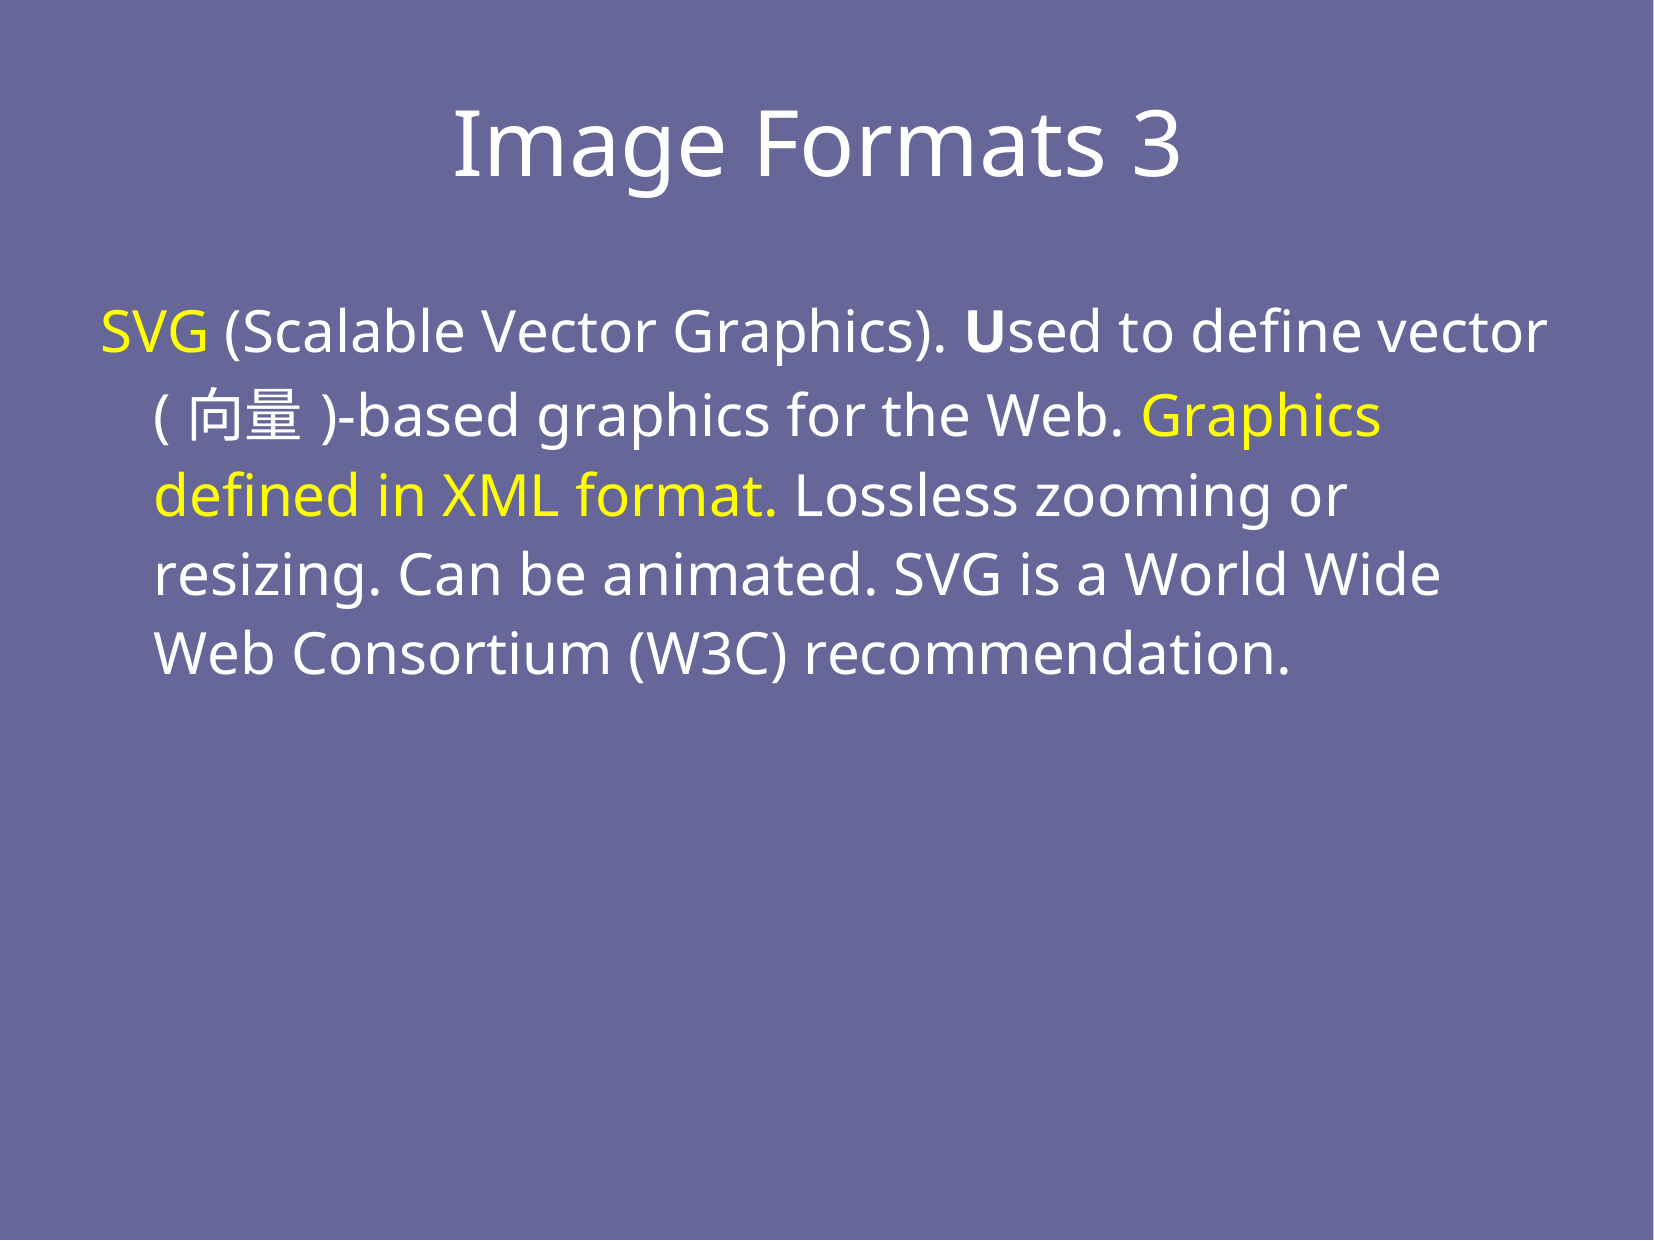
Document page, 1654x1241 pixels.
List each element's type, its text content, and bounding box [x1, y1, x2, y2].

title Image Formats 3 [112, 37, 1525, 245]
list SVG (Scalable Vector Graphics). Used to define vector (向量)-based graphics for the Web. Graphics defined in XML format. Lossless zooming or resizing. Can be animated. SVG is a World Wide Web Consortium (W3C) recommendation. [82, 290, 1571, 1094]
